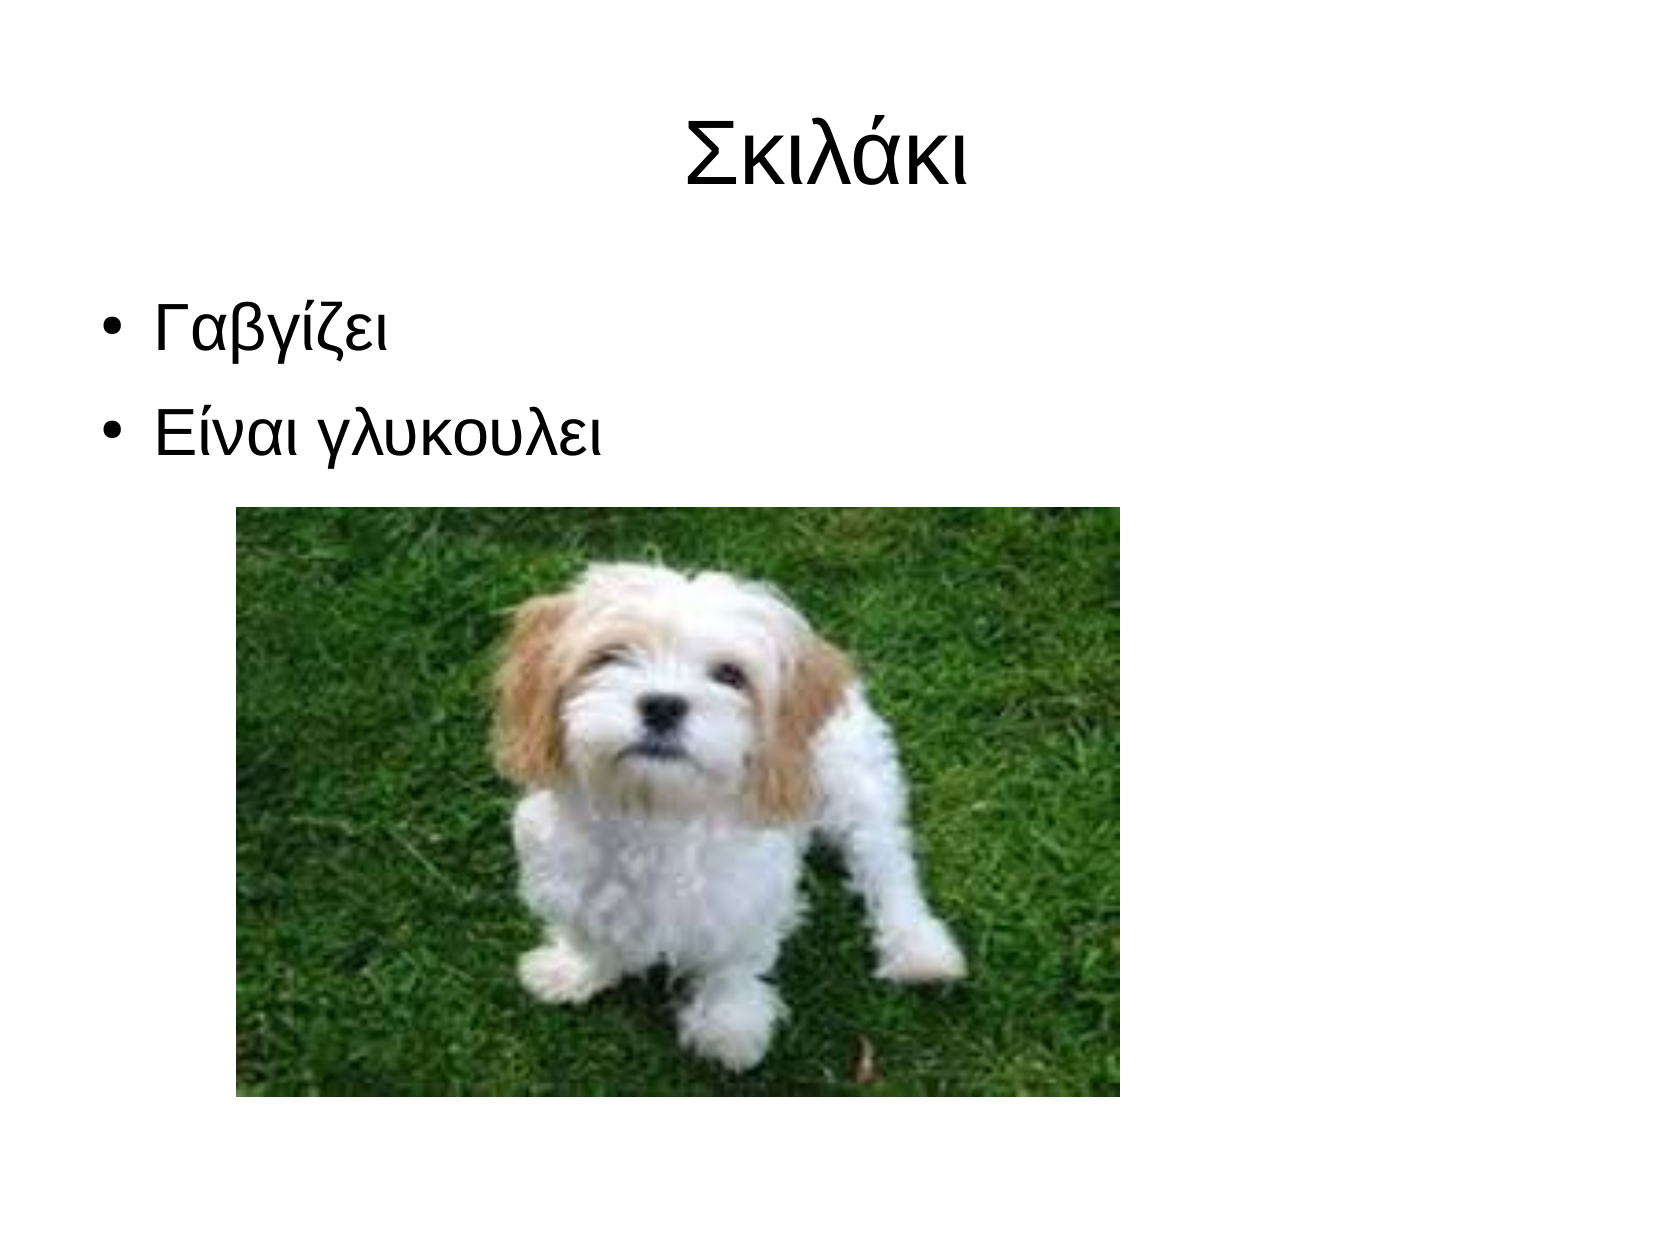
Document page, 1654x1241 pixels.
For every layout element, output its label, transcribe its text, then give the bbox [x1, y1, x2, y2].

list Γαβγίζει Είναι γλυκουλει [82, 290, 1571, 1109]
picture [236, 507, 1120, 1097]
title Σκιλάκι [82, 49, 1571, 257]
